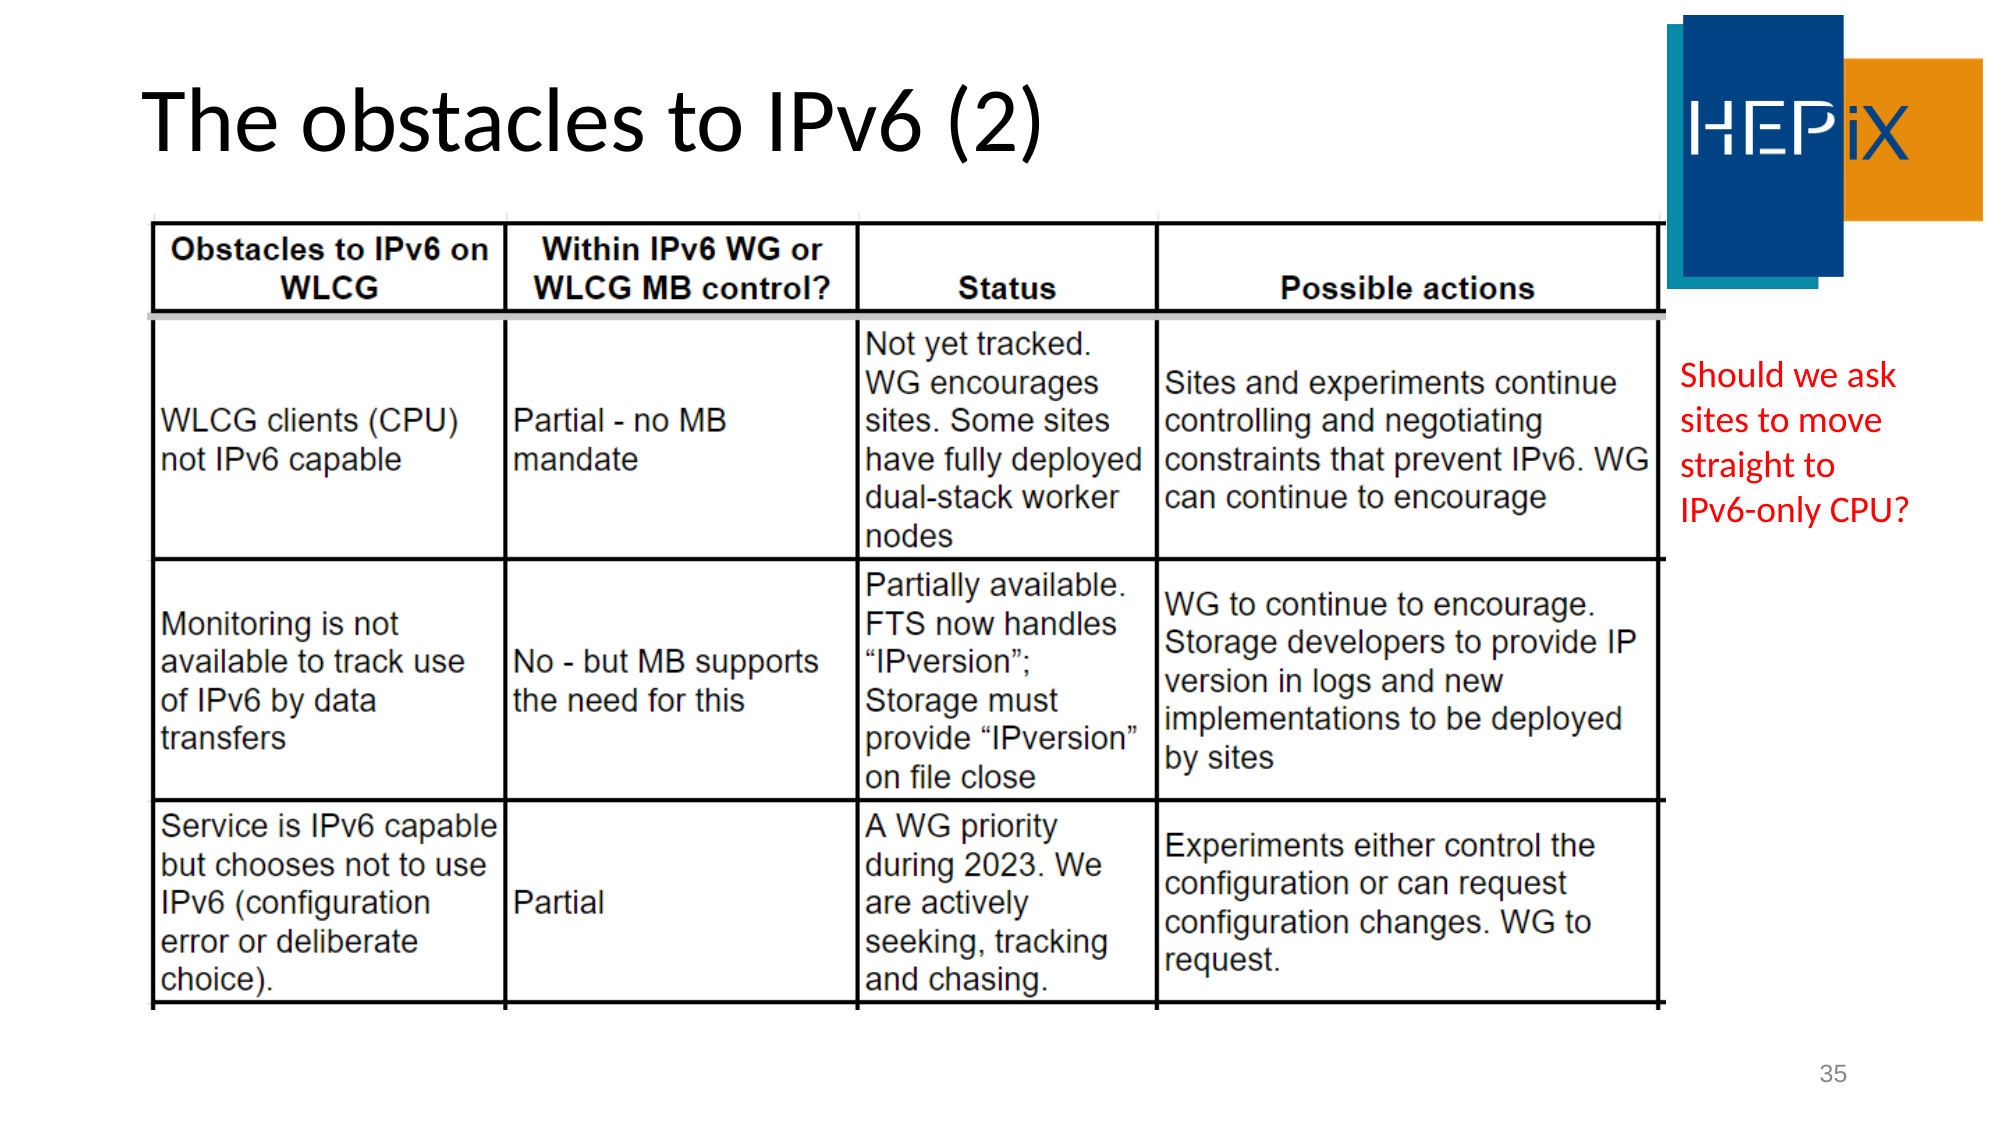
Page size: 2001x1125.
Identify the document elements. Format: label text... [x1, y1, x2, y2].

slide_number <number> [1412, 1042, 1863, 1103]
picture [1684, 15, 1983, 289]
picture [147, 213, 1666, 1010]
title The obstacles to IPv6 (2) [126, 13, 1852, 231]
text_box Should we ask sites to move straight to IPv6-only CPU? [1665, 335, 1931, 546]
